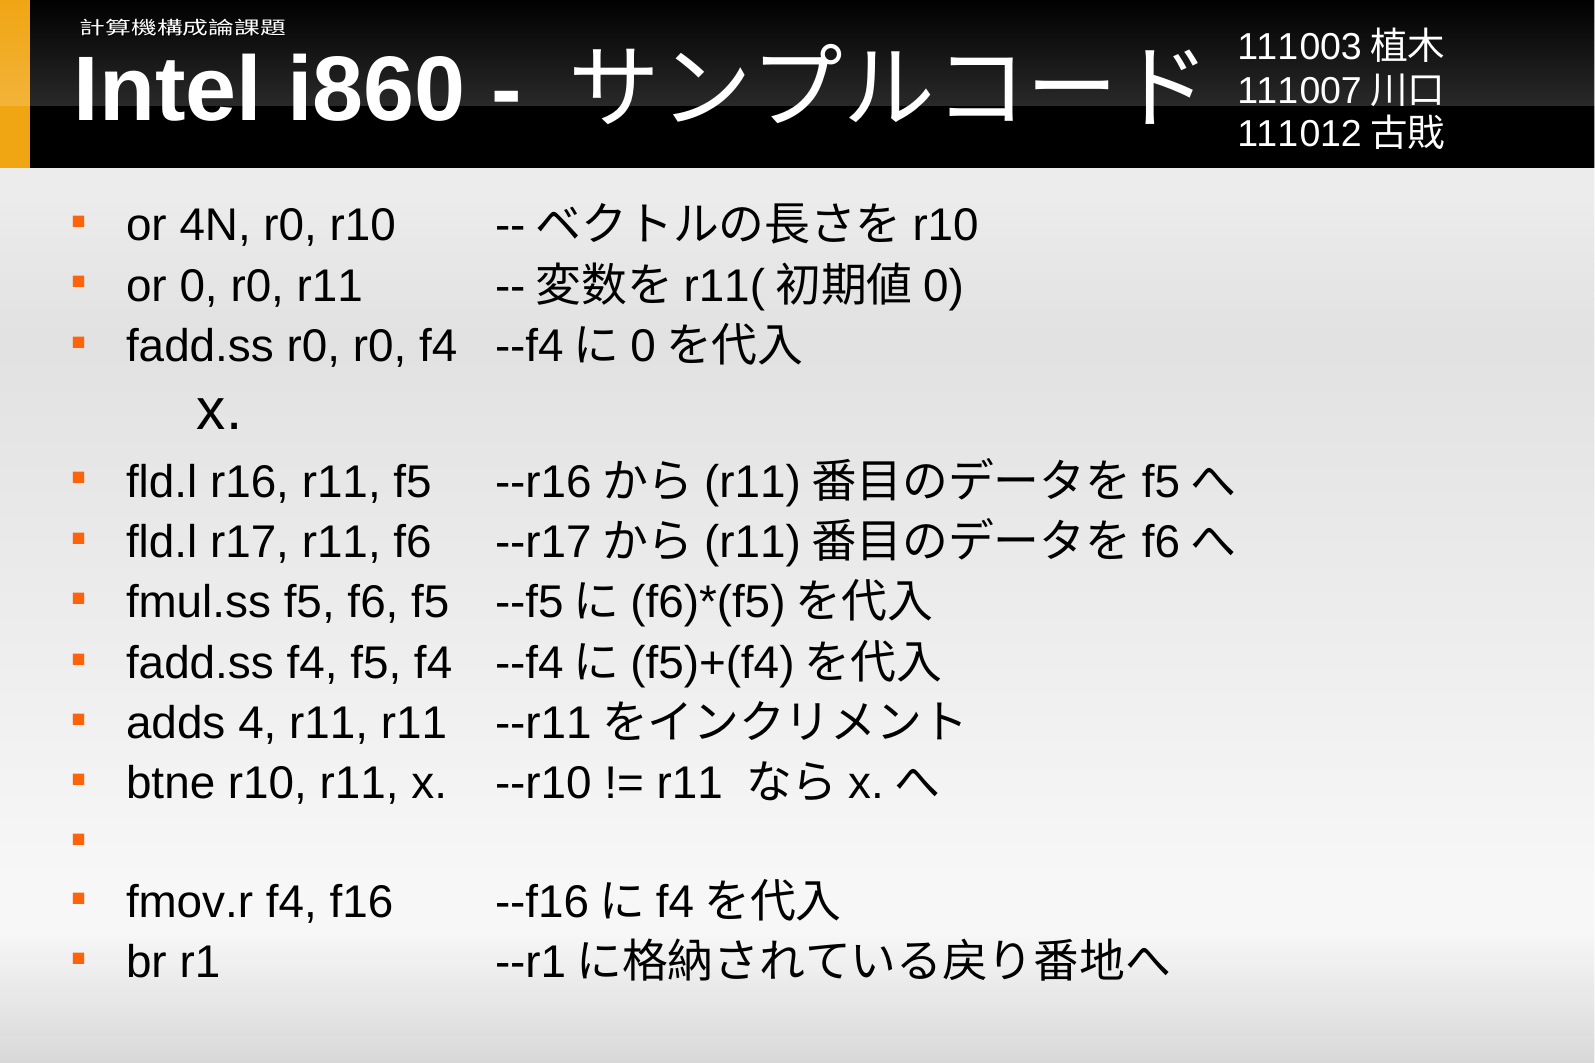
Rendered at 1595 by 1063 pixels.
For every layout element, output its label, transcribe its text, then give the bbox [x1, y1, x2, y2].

picture [0, 0, 1595, 1063]
title Intel i860 - サンプルコード [74, 0, 1510, 178]
text_box 111003植木 111007川口 111012古戝 [1222, 17, 1518, 164]
text_box 計算機構成論課題 [64, 7, 302, 48]
list or 4N, r0, r10 --ベクトルの長さをr10 or 0, r0, r11 --変数をr11(初期値0) fadd.ss r0, r0, f4 --f4に0を代入 x. fld.l r16, r11, f5 --r16から(r11)番目のデータをf5へ fld.l r17, r11, f6 --r17から(r11)番目のデータをf6へ fmul.ss f5, f6, f5 --f5に(f6)*(f5)を代入 fadd.ss f4, f5, f4 --f4に(f5)+(f4)を代入 adds 4, r11, r11 --r11をインクリメント btne r10, r11, x. --r10 != r11 ならx.へ fmov.r f4, f16 --f16にf4を代入 br r1 --r1に格納されている戻り番地へ [55, 206, 1536, 1021]
